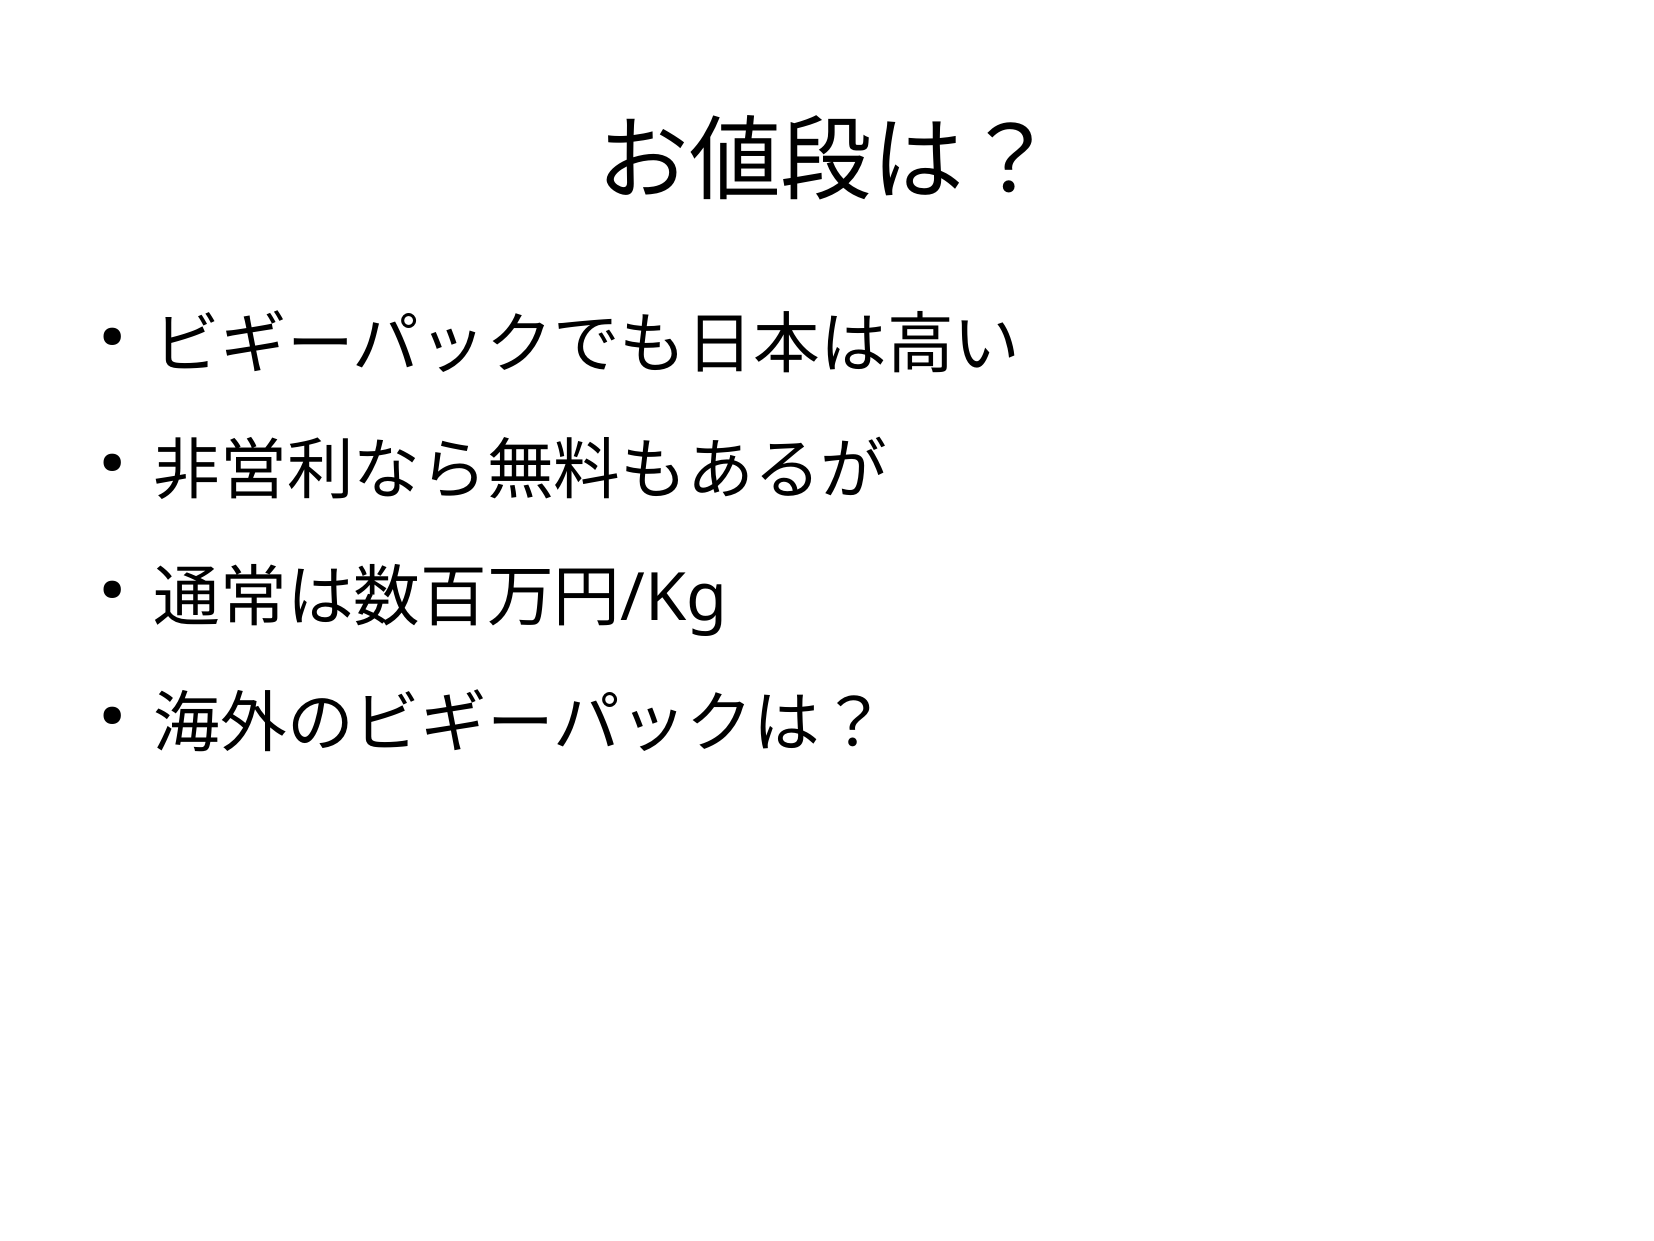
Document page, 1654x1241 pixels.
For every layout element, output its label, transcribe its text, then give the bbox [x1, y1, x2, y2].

title お値段は？ [82, 56, 1571, 250]
list ビギーパックでも日本は高い 非営利なら無料もあるが 通常は数百万円/Kg 海外のビギーパックは？ [82, 290, 1571, 1109]
